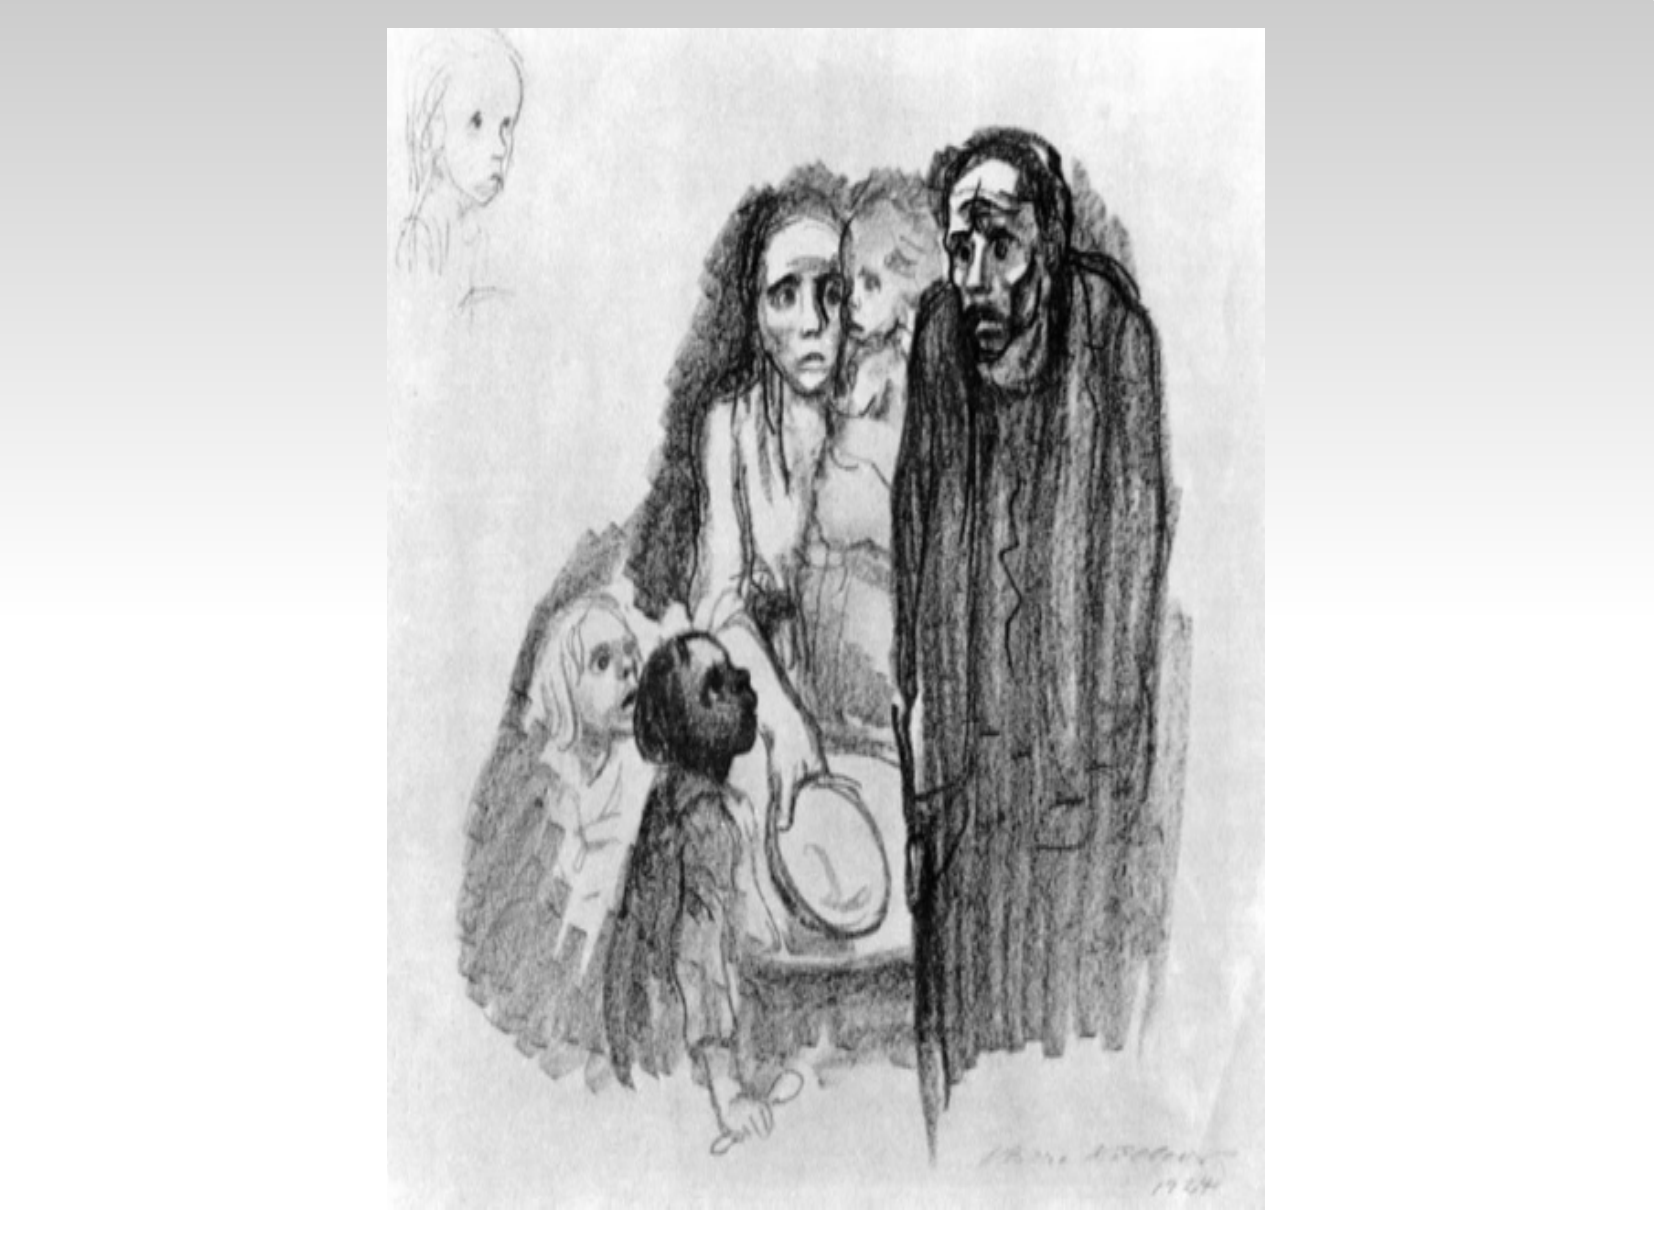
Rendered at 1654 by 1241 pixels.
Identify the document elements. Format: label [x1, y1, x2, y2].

picture [387, 28, 1265, 1211]
